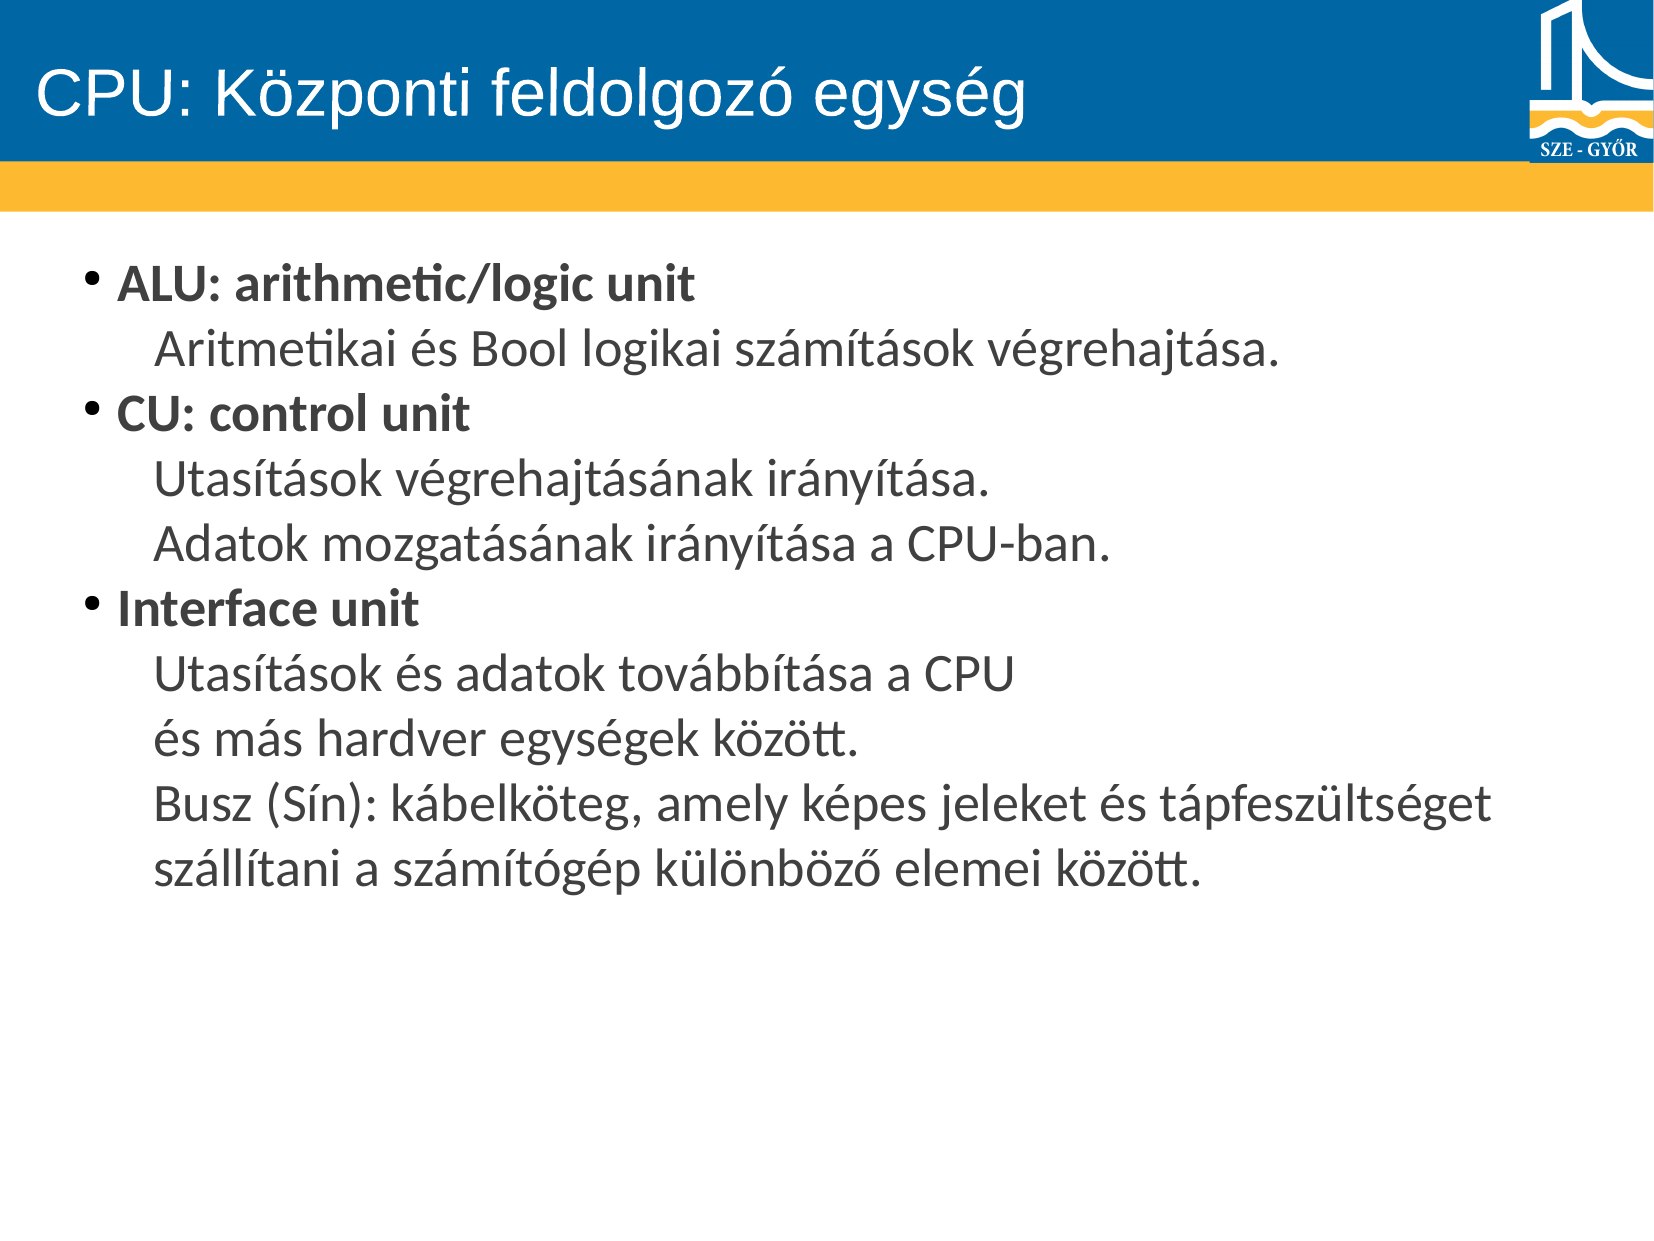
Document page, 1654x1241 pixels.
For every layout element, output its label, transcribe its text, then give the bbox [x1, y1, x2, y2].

picture [1529, 0, 1654, 163]
text_box ALU: arithmetic/logic unit Aritmetikai és Bool logikai számítások végrehajtása. CU: control unit Utasítások végrehajtásának irányítása. Adatok mozgatásának irányítása a CPU-ban. Interface unit Utasítások és adatok továbbítása a CPU és más hardver egységek között. Busz (Sín): kábelköteg, amely képes jeleket és tápfeszültséget szállítani a számítógép különböző elemei között. [82, 247, 1571, 1198]
text_box CPU: Központi feldolgozó egység [34, 48, 1524, 144]
